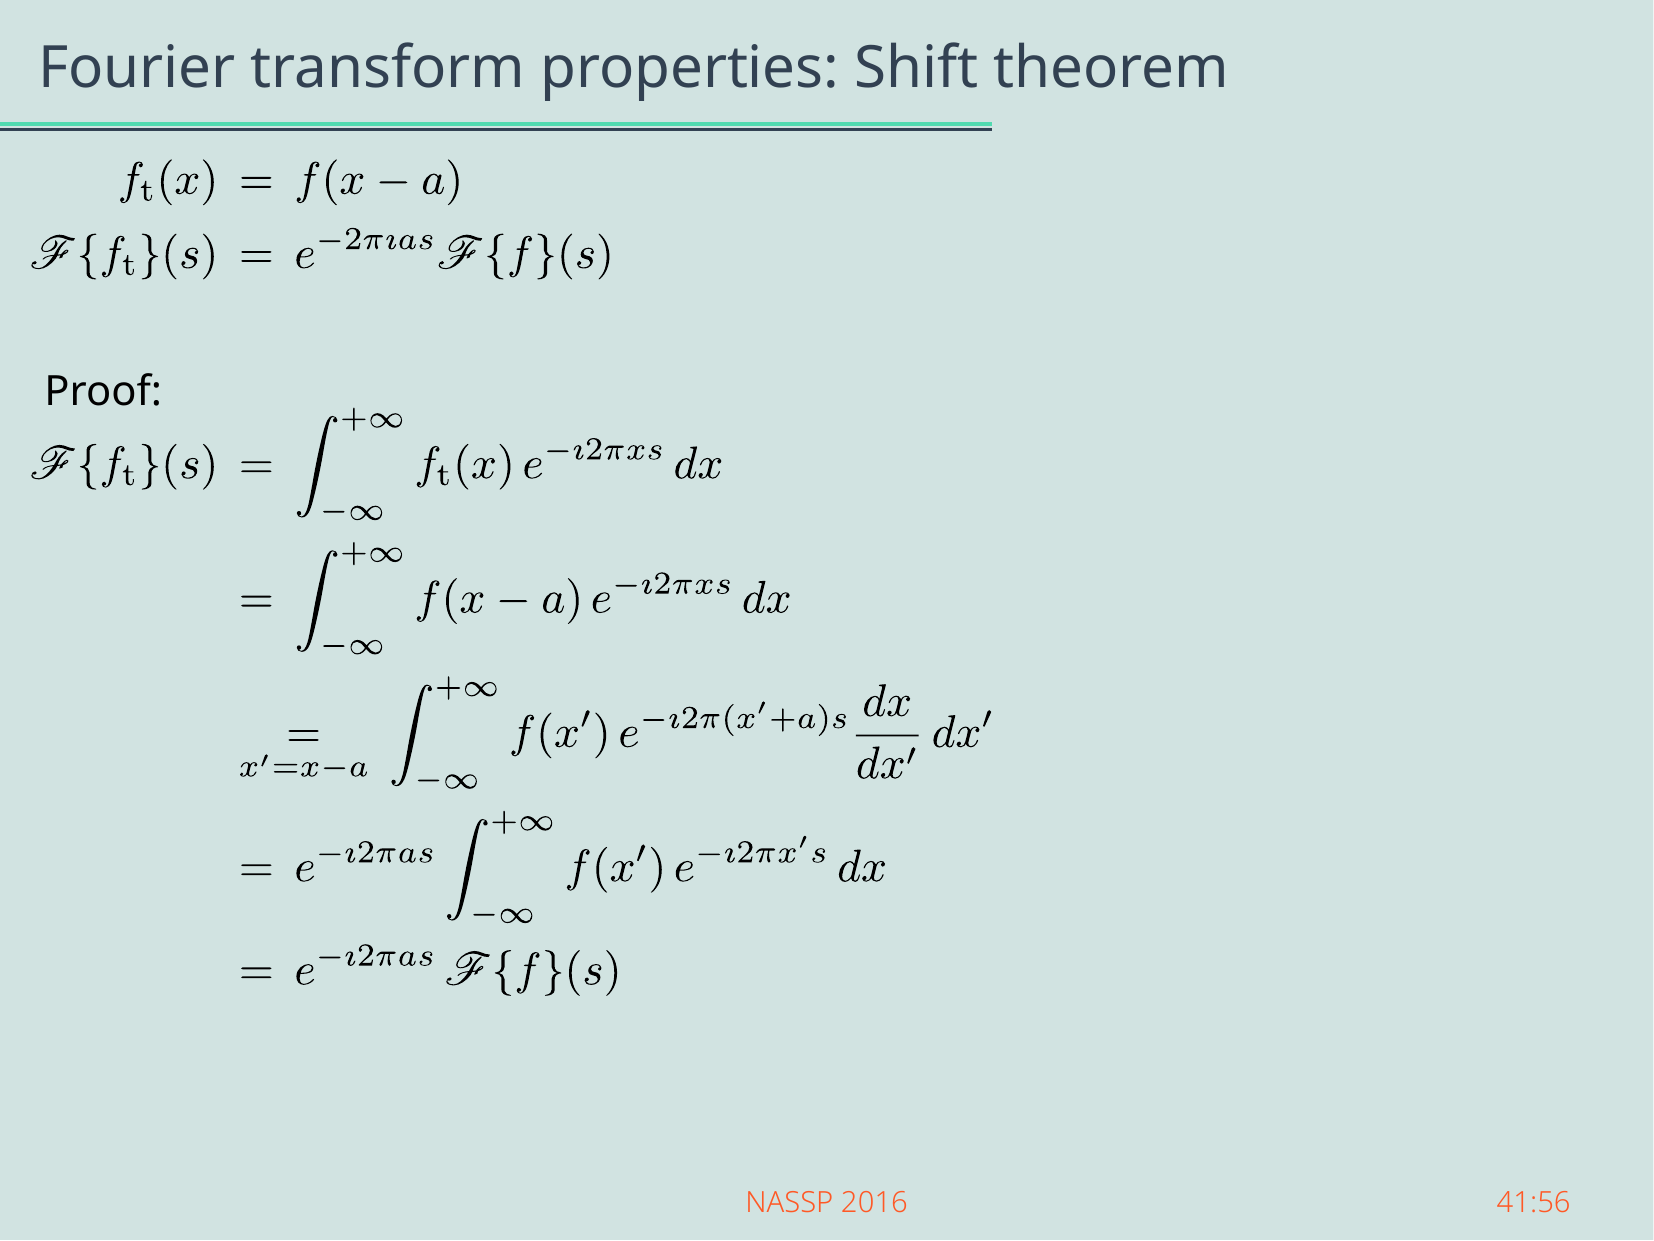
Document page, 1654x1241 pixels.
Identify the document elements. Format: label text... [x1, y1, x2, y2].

text_box Proof: [29, 353, 187, 420]
text_box [29, 159, 614, 280]
text_box Fourier transform properties: Shift theorem [23, 17, 1613, 103]
text_box [29, 407, 993, 996]
